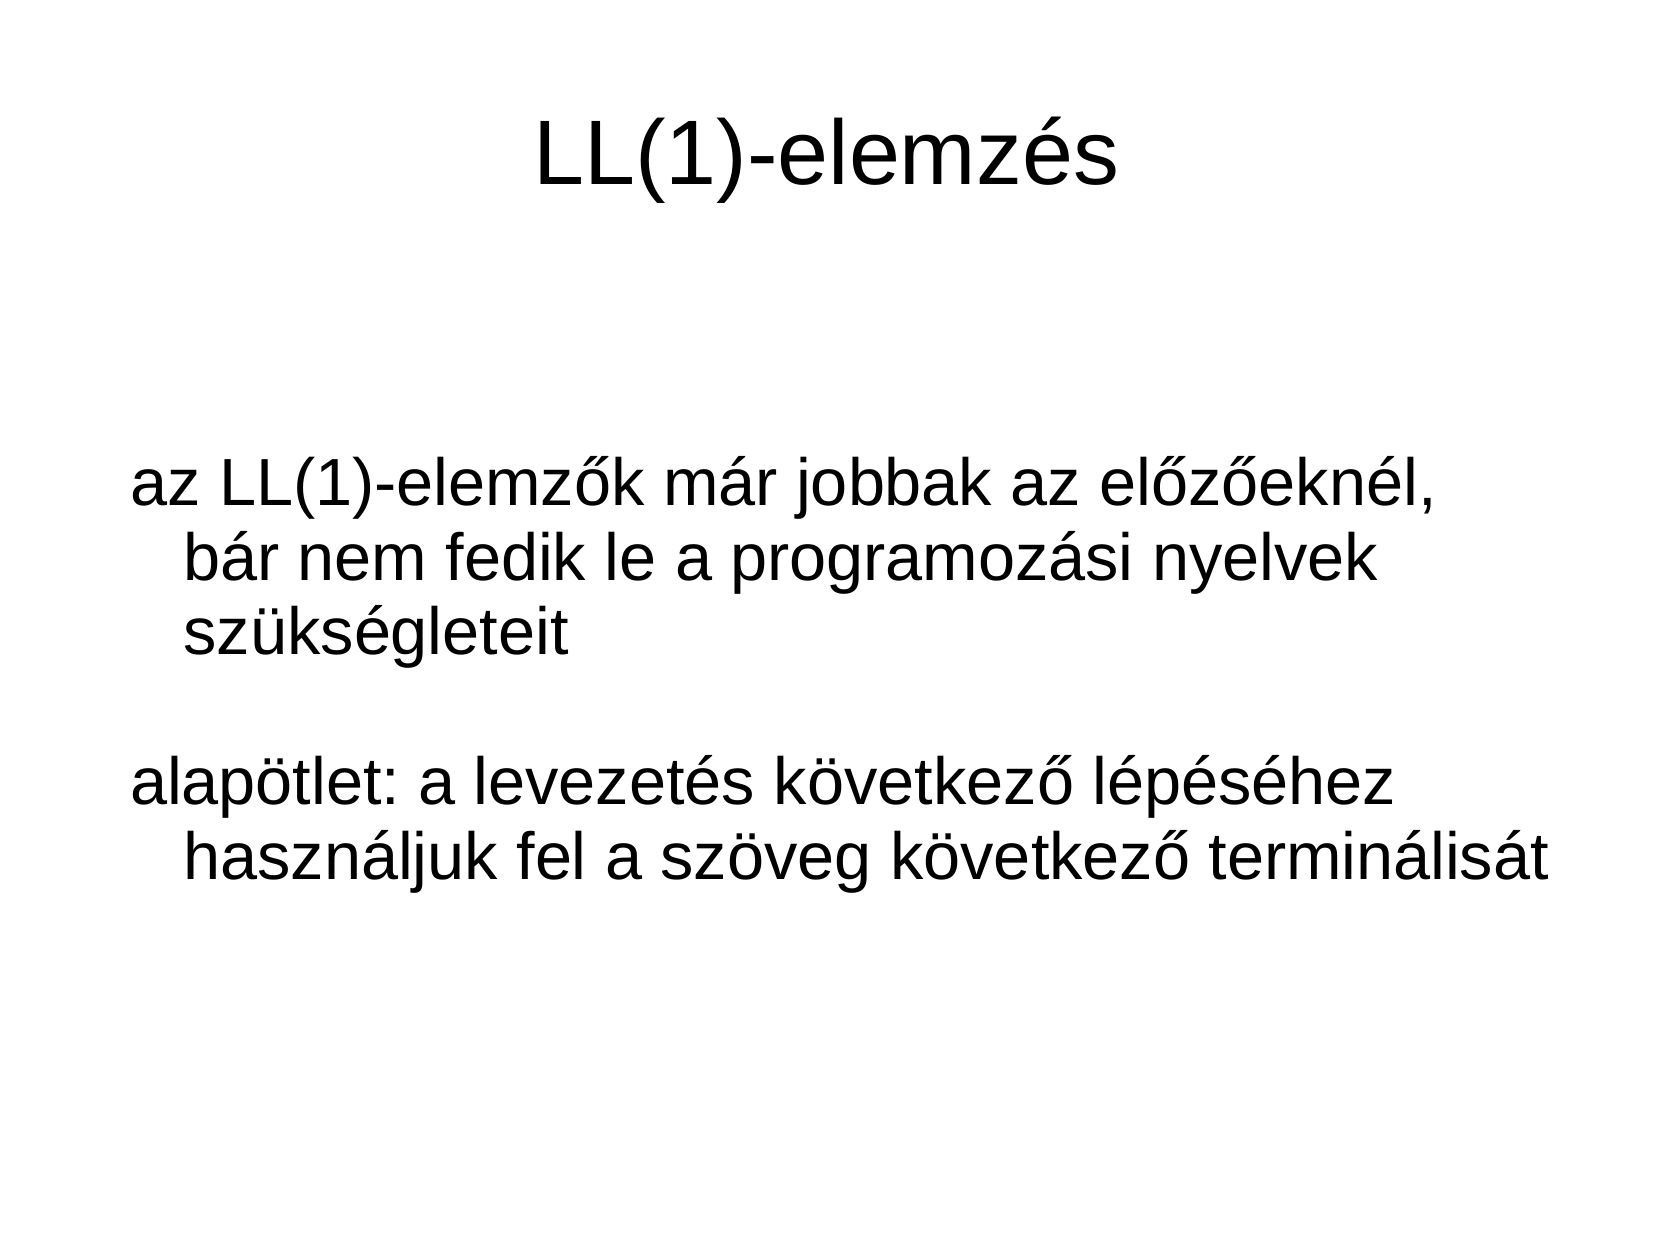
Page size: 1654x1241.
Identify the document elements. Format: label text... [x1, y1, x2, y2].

title LL(1)-elemzés [82, 49, 1571, 257]
subtitle az LL(1)-elemzők már jobbak az előzőeknél, bár nem fedik le a programozási nyelvek szükségleteit alapötlet: a levezetés következő lépéséhez használjuk fel a szöveg következő terminálisát [112, 225, 1552, 1114]
